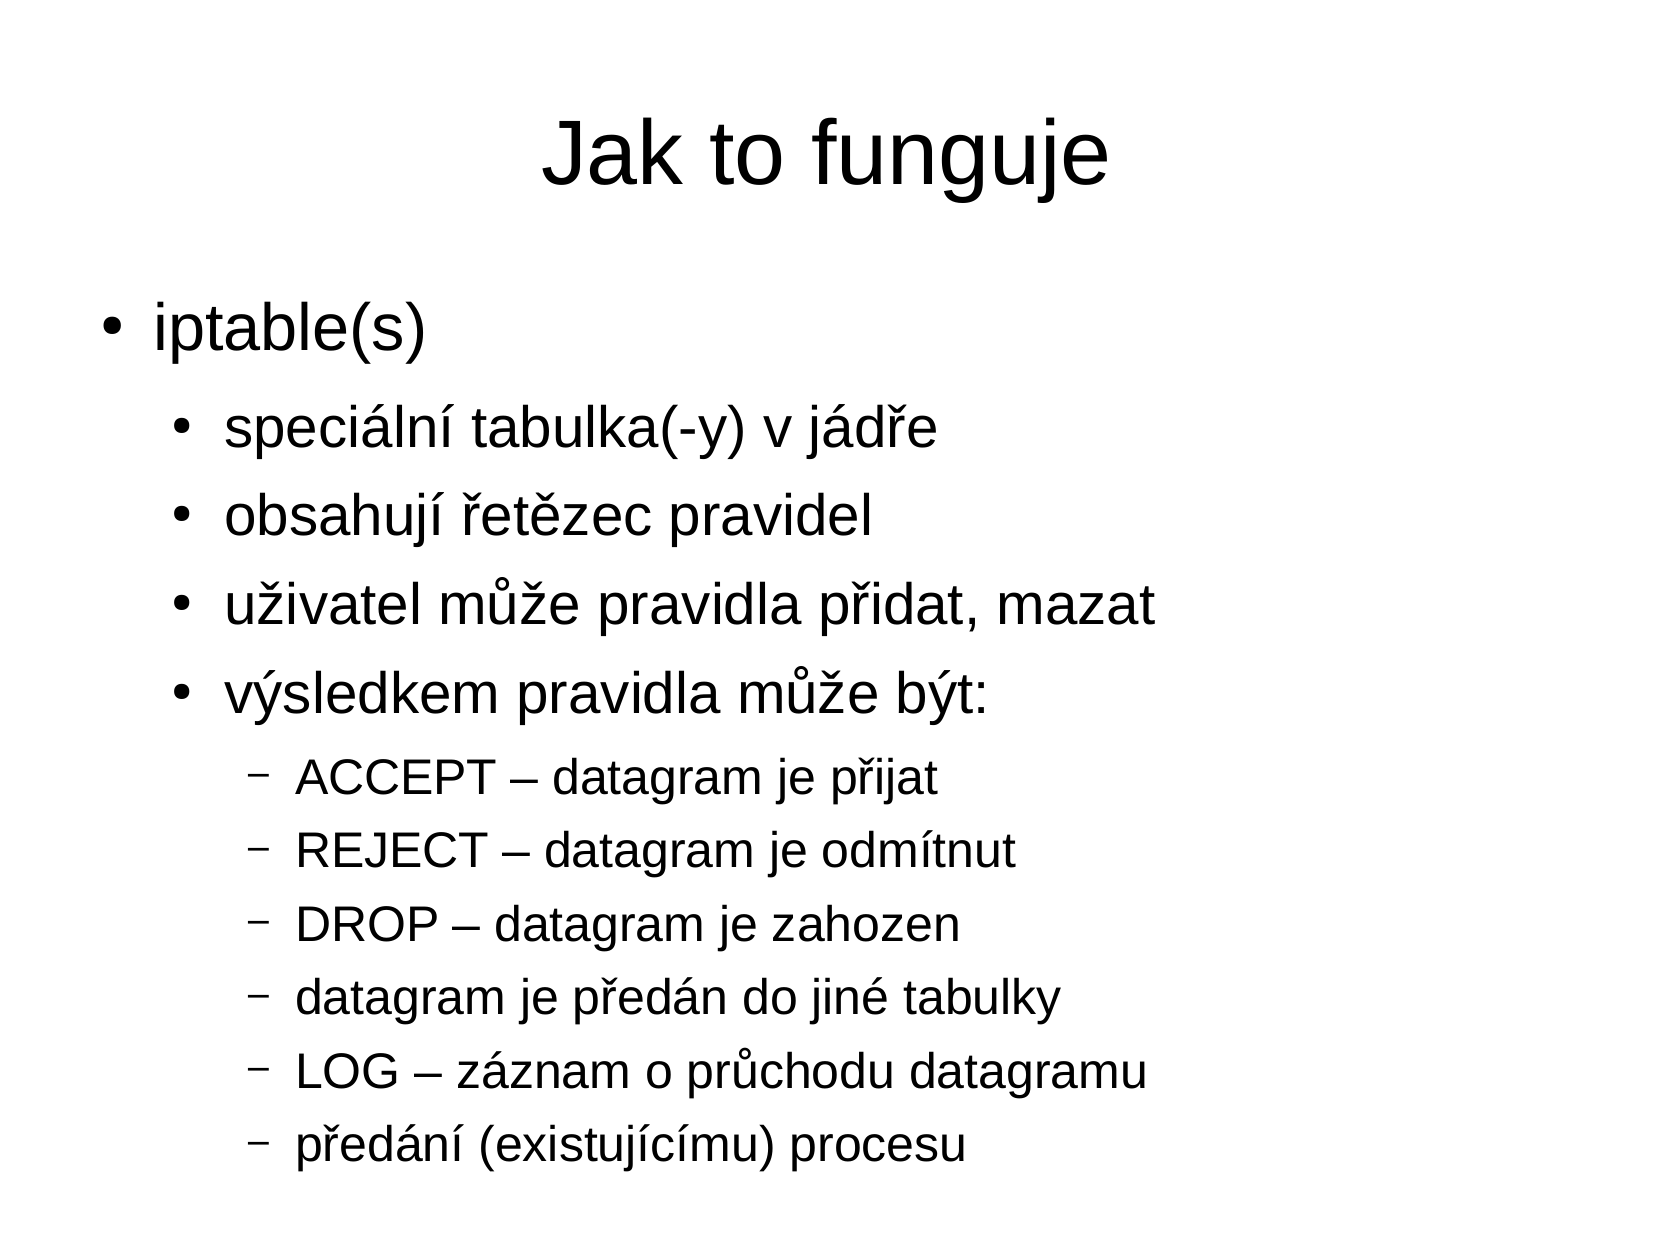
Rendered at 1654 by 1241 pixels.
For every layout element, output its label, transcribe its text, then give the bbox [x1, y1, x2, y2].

list iptable(s) speciální tabulka(-y) v jádře obsahují řetězec pravidel uživatel může pravidla přidat, mazat výsledkem pravidla může být: ACCEPT – datagram je přijat REJECT – datagram je odmítnut DROP – datagram je zahozen datagram je předán do jiné tabulky LOG – záznam o průchodu datagramu předání (existujícímu) procesu [82, 290, 1571, 1173]
title Jak to funguje [82, 49, 1571, 257]
